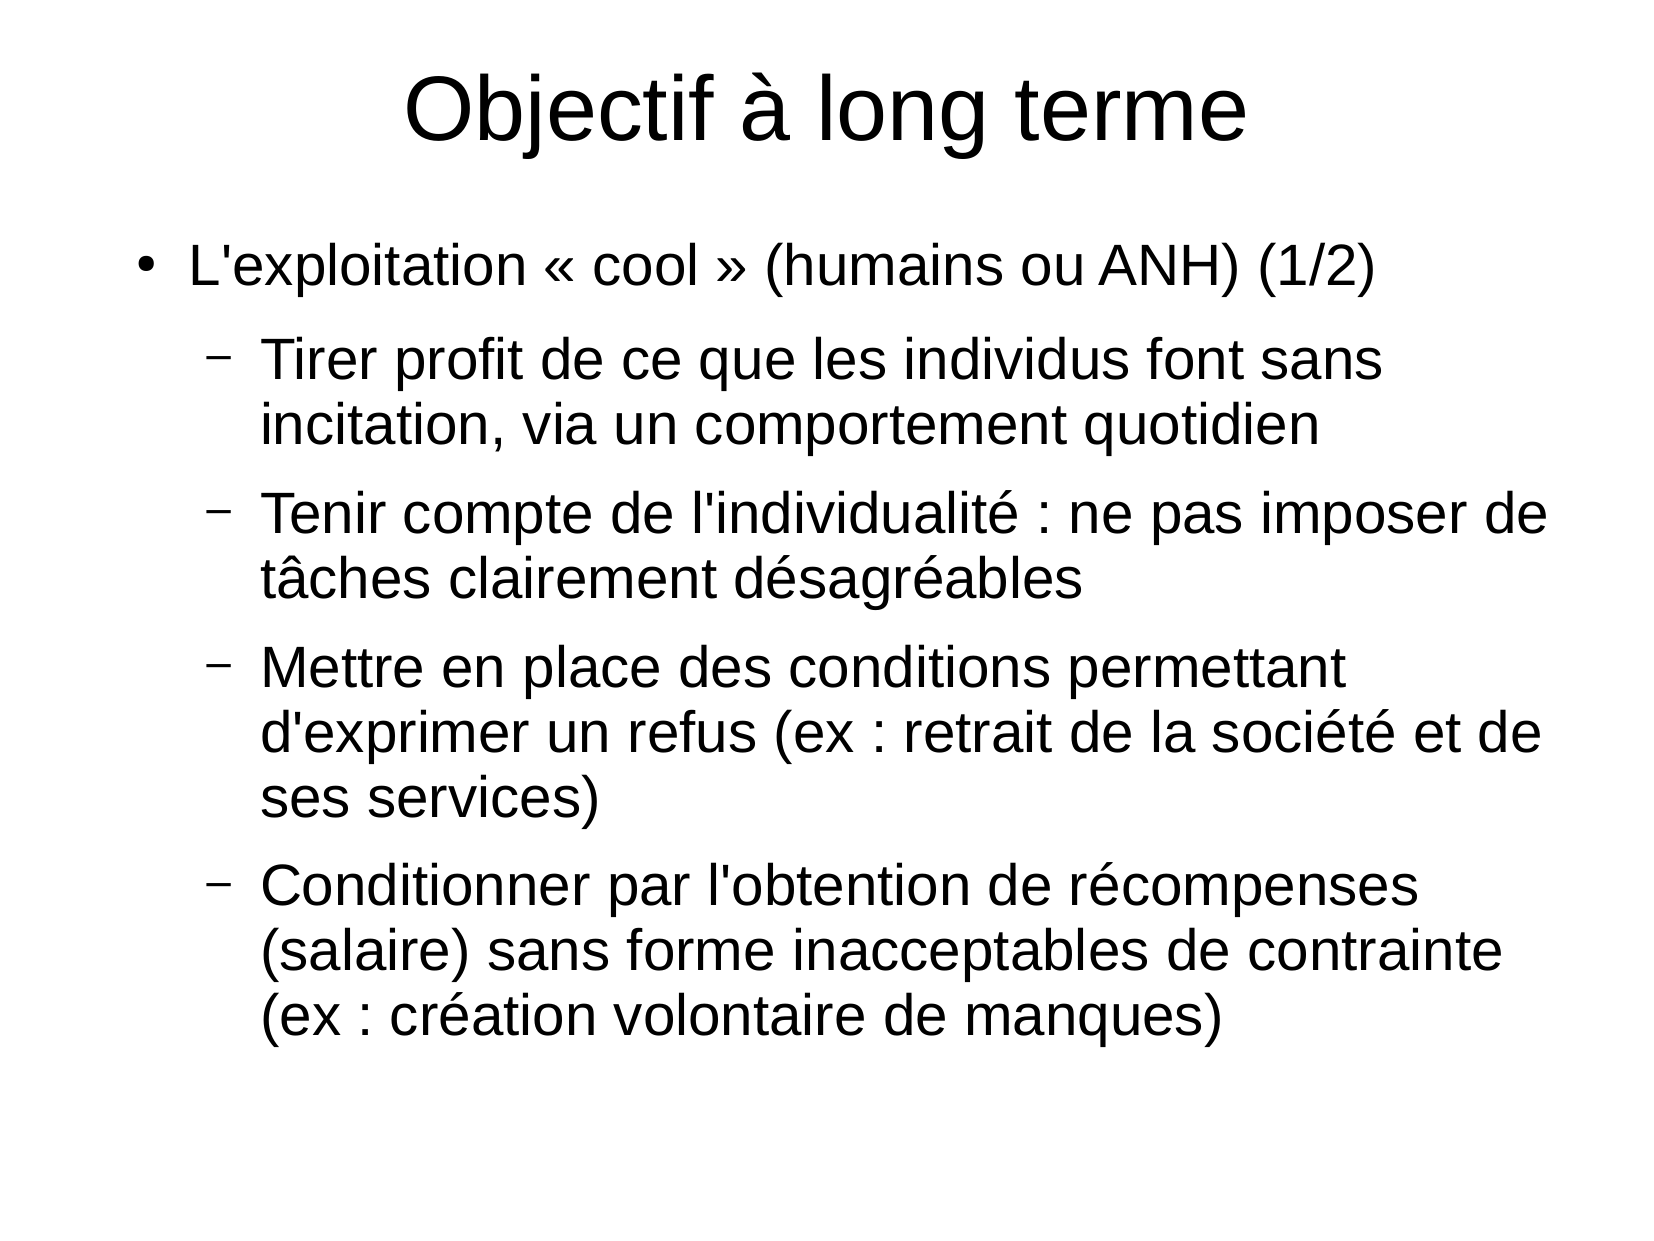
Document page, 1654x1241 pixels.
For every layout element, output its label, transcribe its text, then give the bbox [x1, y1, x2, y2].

list L'exploitation « cool » (humains ou ANH) (1/2) Tirer profit de ce que les individus font sans incitation, via un comportement quotidien Tenir compte de l'individualité : ne pas imposer de tâches clairement désagréables Mettre en place des conditions permettant d'exprimer un refus (ex : retrait de la société et de ses services) Conditionner par l'obtention de récompenses (salaire) sans forme inacceptables de contrainte (ex : création volontaire de manques) [118, 232, 1607, 1241]
title Objectif à long terme [82, 5, 1571, 213]
